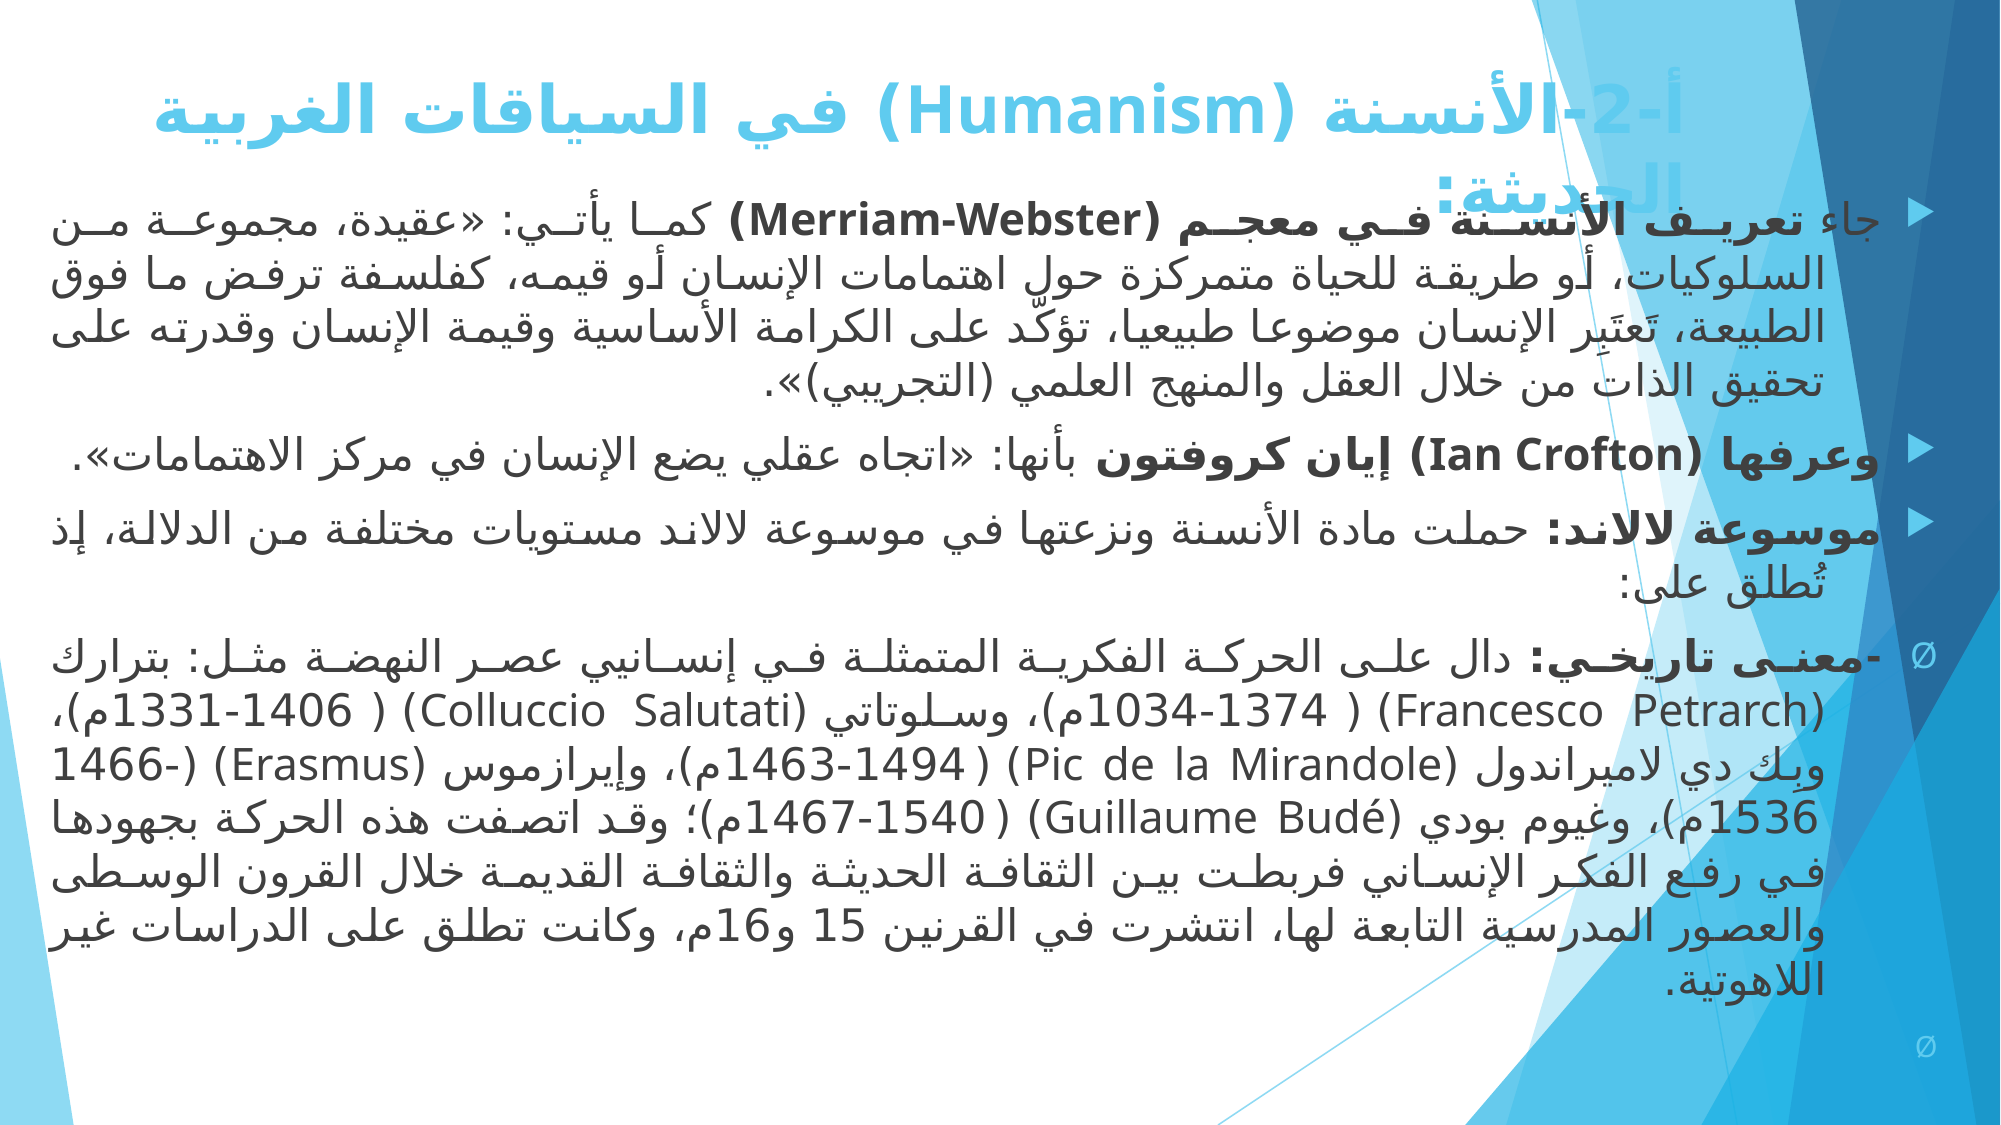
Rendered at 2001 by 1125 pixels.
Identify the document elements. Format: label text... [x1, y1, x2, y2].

list جاء تعريف الأنسنة في معجم (Merriam-Webster) كما يأتي: «عقيدة، مجموعة من السلوكيات، أو طريقة للحياة متمركزة حول اهتمامات الإنسان أو قيمه، كفلسفة ترفض ما فوق الطبيعة، تَعتَبِر الإنسان موضوعا طبيعيا، تؤكّد على الكرامة الأساسية وقيمة الإنسان وقدرته على تحقيق الذات من خلال العقل والمنهج العلمي (التجريبي)». وعرفها (Ian Crofton) إيان كروفتون بأنها: «اتجاه عقلي يضع الإنسان في مركز الاهتمامات». موسوعة لالاند: حملت مادة الأنسنة ونزعتها في موسوعة لالاند مستويات مختلفة من الدلالة، إذ تُطلق على: -معنى تاريخي: دال على الحركة الفكرية المتمثلة في إنسانيي عصر النهضة مثل: بترارك (Francesco Petrarch) (1034-1374م)، وسلوتاتي (Colluccio Salutati) (1331-1406م)، وبِك دي لاميراندول (Pic de la Mirandole) (1463-1494م)، وإيرازموس (Erasmus) (1466-1536م)، وغيوم بودي (Guillaume Budé) (1467-1540م)؛ وقد اتصفت هذه الحركة بجهودها في رفع الفكر الإنساني فربطت بين الثقافة الحديثة والثقافة القديمة خلال القرون الوسطى والعصور المدرسية التابعة لها، انتشرت في القرنين 15 و16م، وكانت تطلق على الدراسات غير اللاهوتية. [35, 183, 1953, 1055]
title أ-2-الأنسنة (Humanism) في السياقات الغربية الحديثة: [137, 59, 1863, 140]
